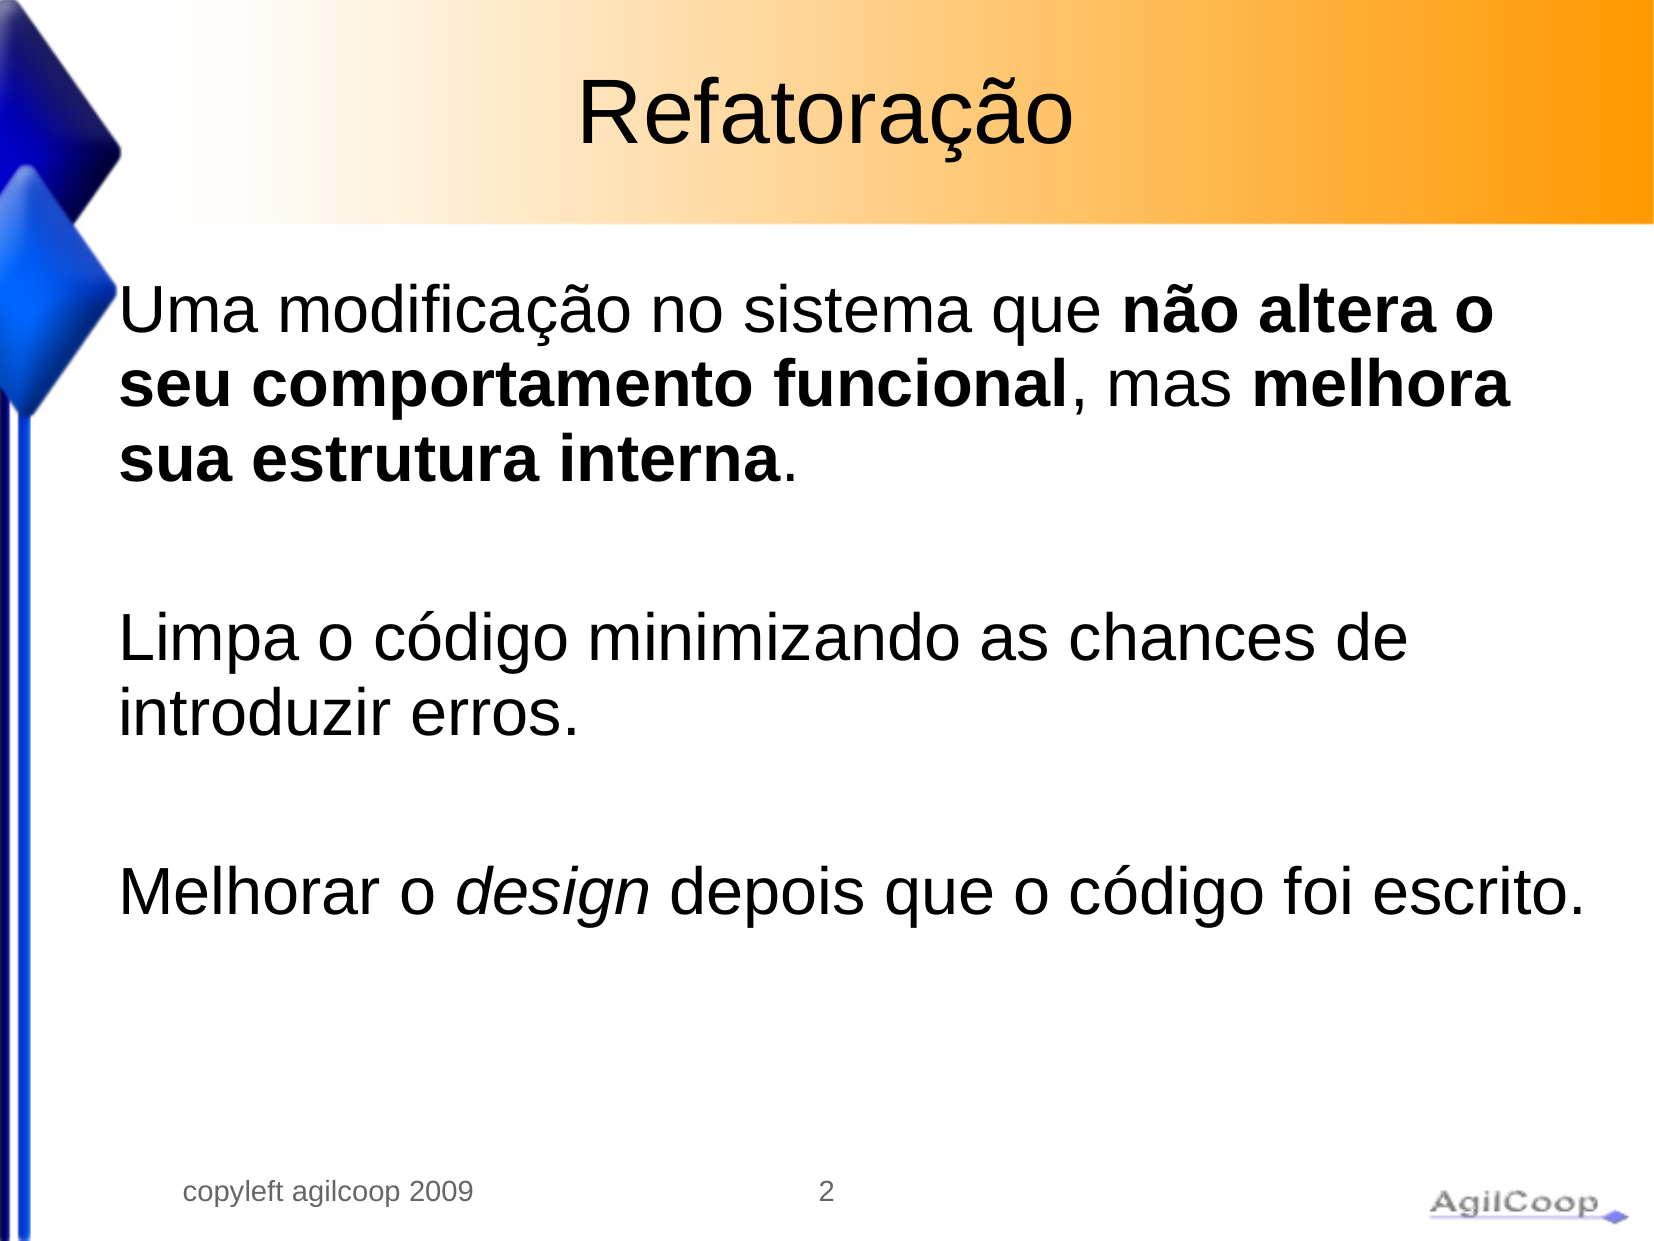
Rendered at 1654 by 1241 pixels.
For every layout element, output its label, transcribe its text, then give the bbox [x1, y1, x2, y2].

title Refatoração [82, 8, 1571, 216]
list Uma modificação no sistema que não altera o seu comportamento funcional, mas melhora sua estrutura interna. Limpa o código minimizando as chances de introduzir erros. Melhorar o design depois que o código foi escrito. [118, 271, 1607, 1152]
picture [0, 0, 1654, 1241]
